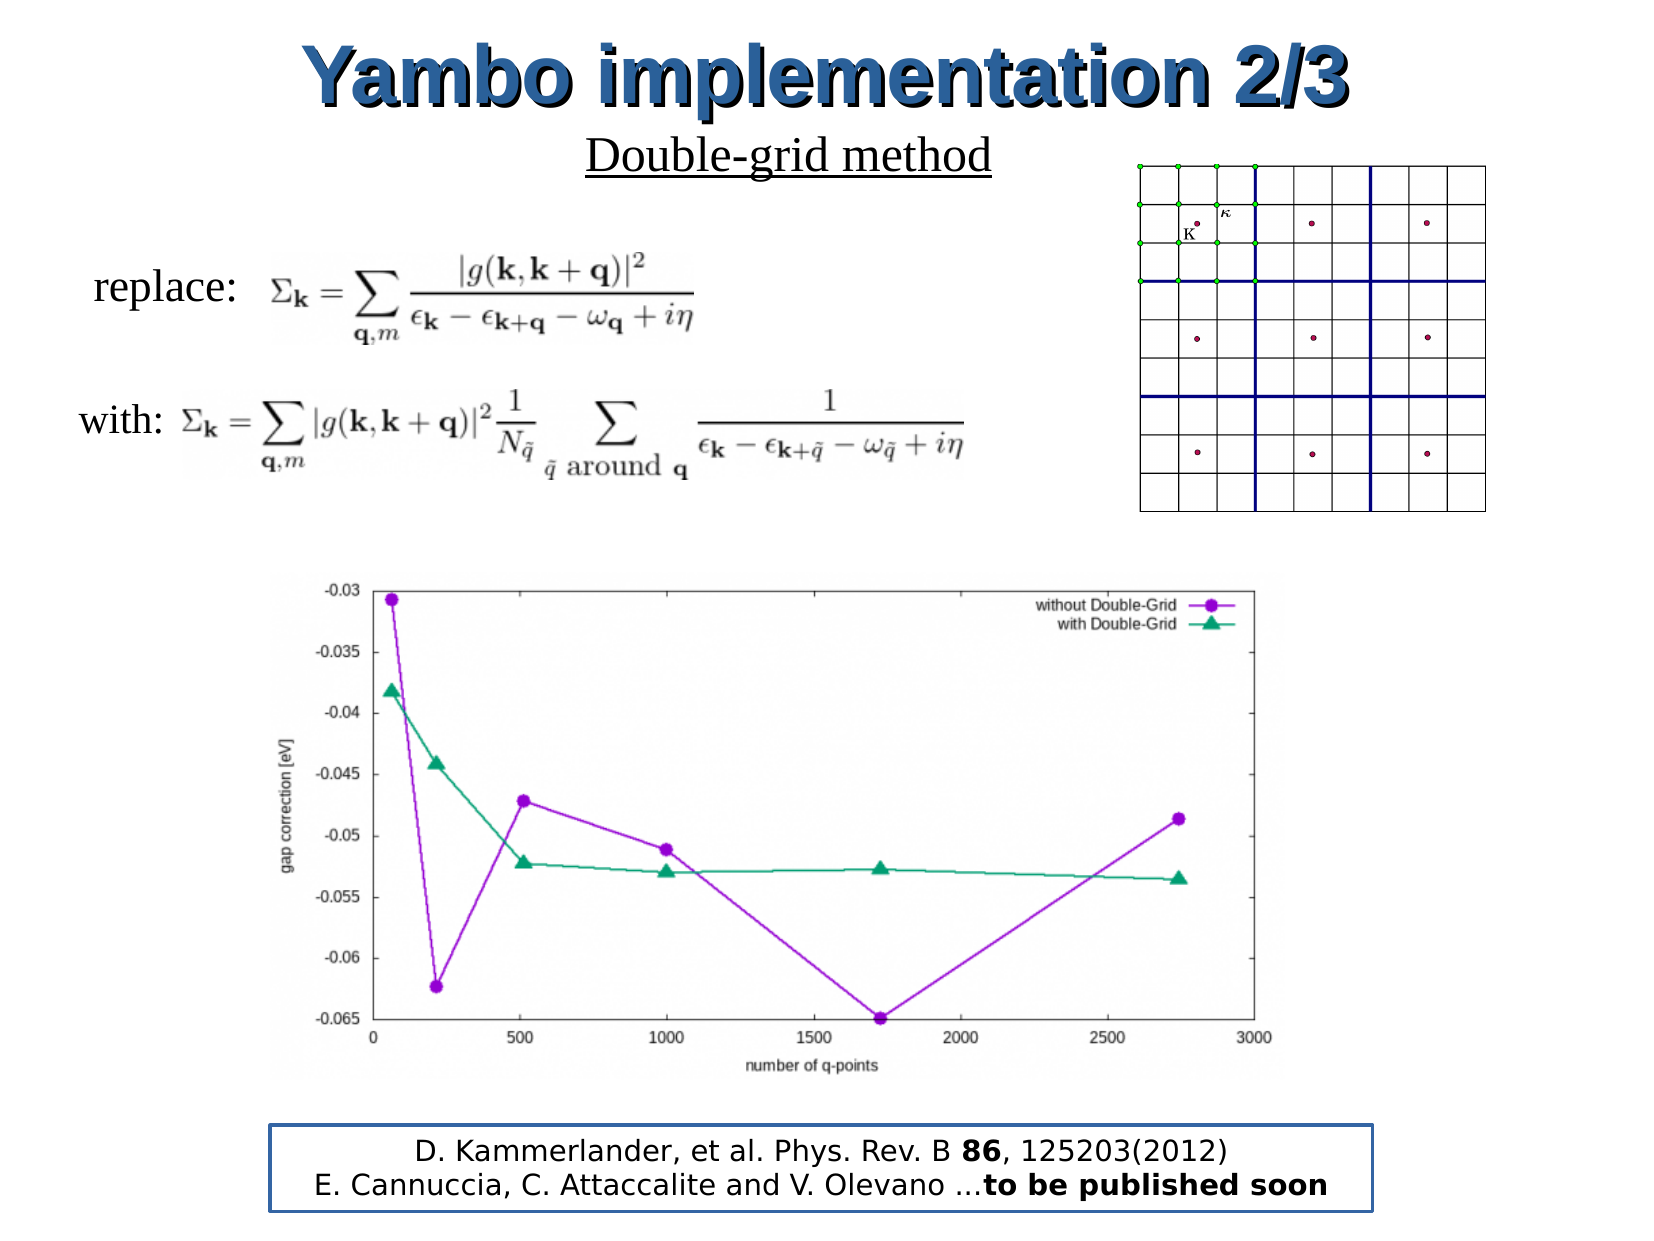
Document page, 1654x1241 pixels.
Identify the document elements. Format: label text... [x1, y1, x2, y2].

text_box Double-grid method [570, 120, 1021, 196]
picture [182, 389, 964, 481]
picture [271, 252, 694, 346]
text_box replace: [78, 252, 319, 327]
picture [1133, 164, 1486, 512]
text_box with: [63, 389, 304, 464]
text_box Yambo implementation 2/3 [15, 21, 1636, 127]
text_box D. Kammerlander, et al. Phys. Rev. B 86, 125203(2012) E. Cannuccia, C. Attaccalite and V. Olevano ...to be published soon [270, 1125, 1373, 1212]
picture [270, 572, 1285, 1081]
